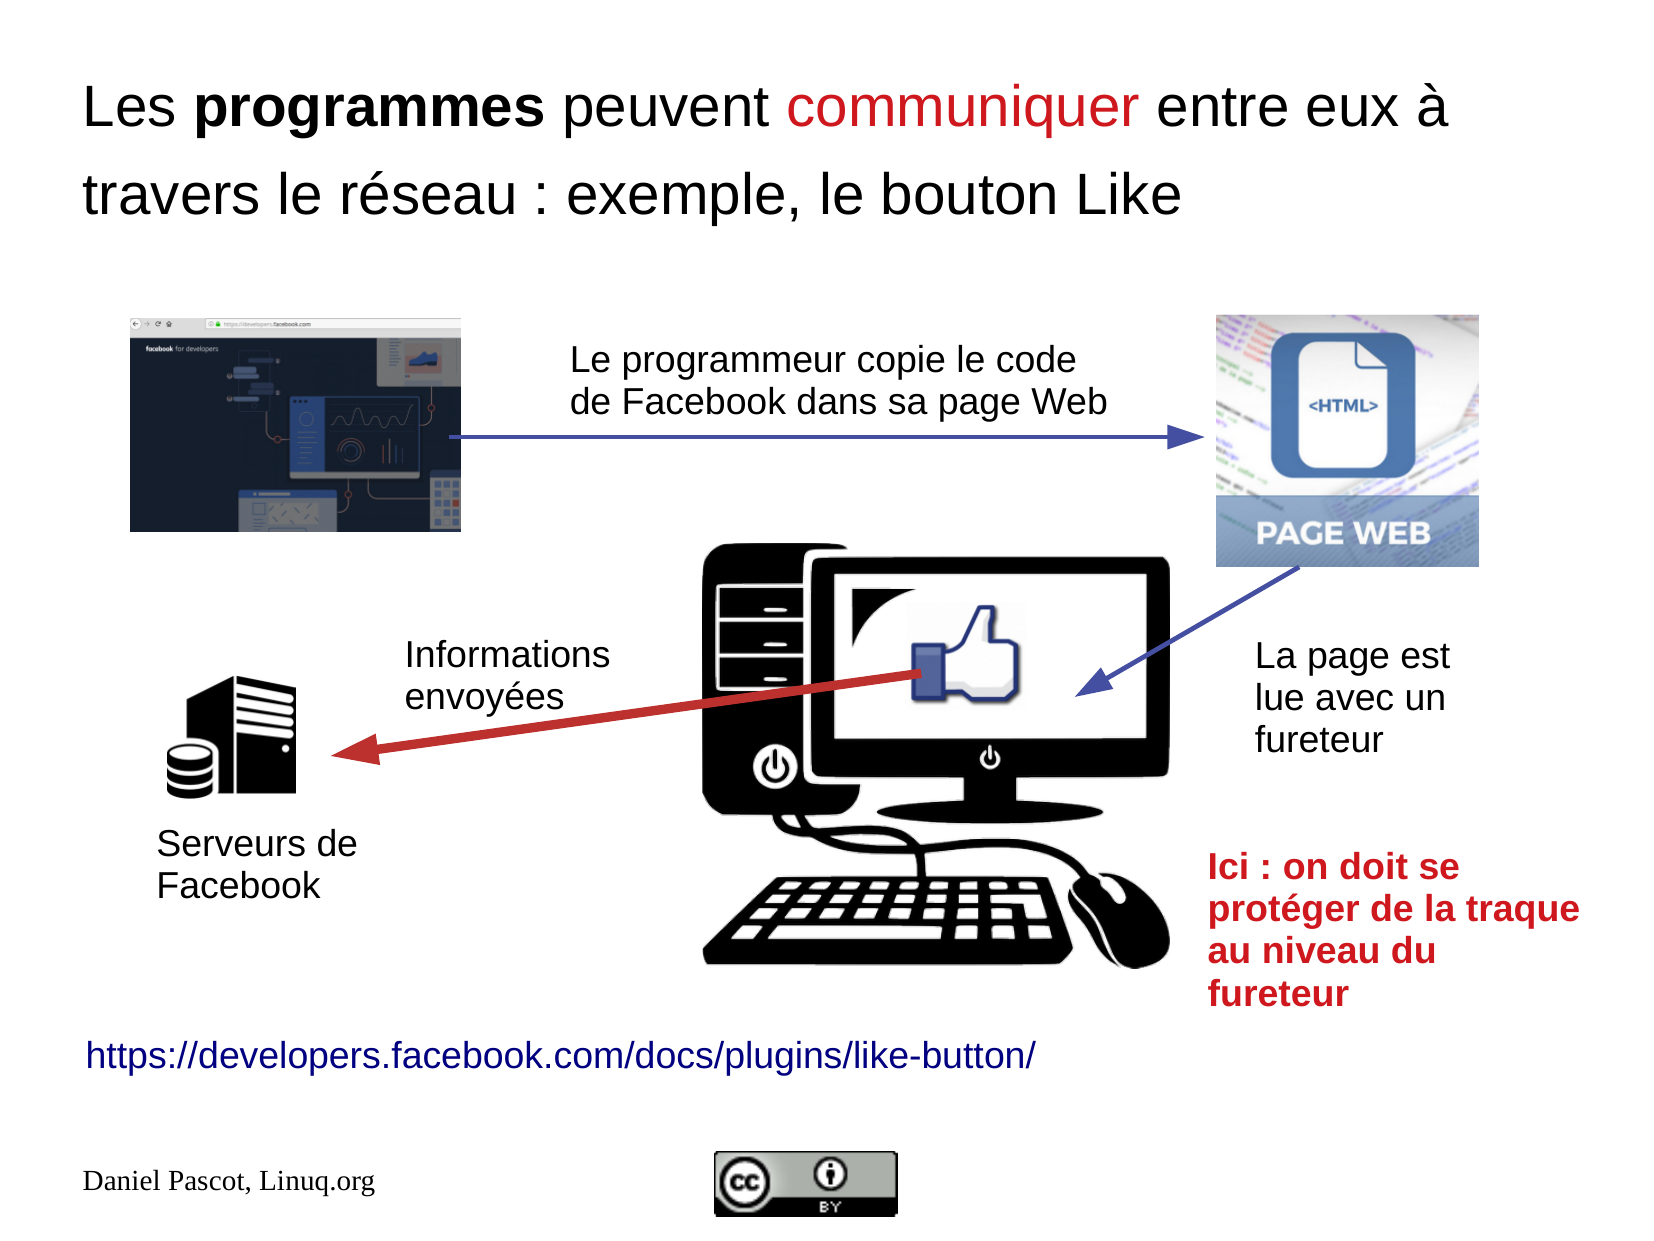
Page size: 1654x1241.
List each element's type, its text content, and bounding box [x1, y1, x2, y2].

picture [130, 318, 461, 532]
picture [167, 673, 296, 802]
title Les programmes peuvent communiquer entre eux à travers le réseau : exemple, le bouton Like [82, 49, 1571, 257]
picture [1216, 312, 1479, 567]
text_box La page est lue avec un fureteur [1240, 626, 1477, 768]
text_box Informations envoyées [389, 625, 636, 725]
text_box https://developers.facebook.com/docs/plugins/like-button/ [70, 1027, 1052, 1085]
text_box Ici : on doit se protéger de la traque au niveau du fureteur [1192, 838, 1596, 1022]
picture [714, 1151, 898, 1217]
text_box Le programmeur copie le code de Facebook dans sa page Web [555, 330, 1123, 430]
text_box Serveurs de Facebook [141, 814, 378, 956]
picture [702, 543, 1170, 969]
